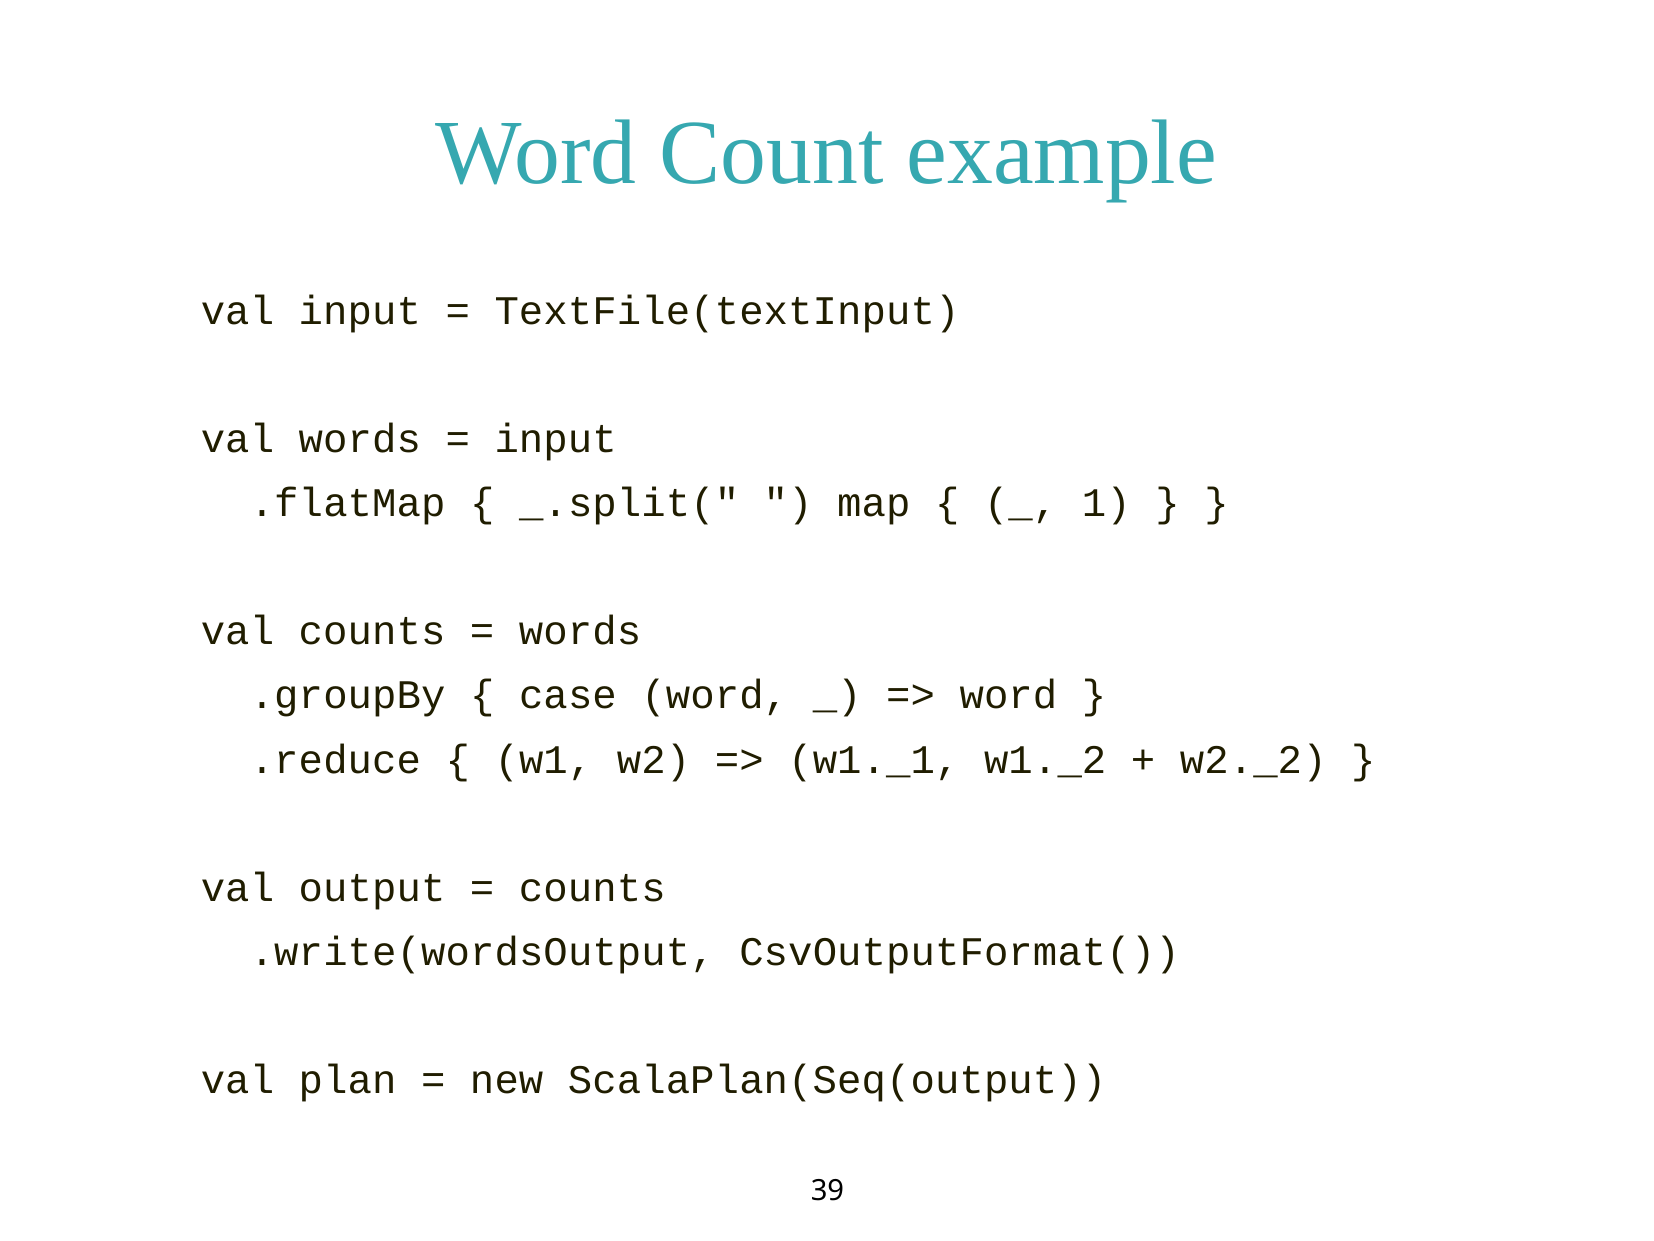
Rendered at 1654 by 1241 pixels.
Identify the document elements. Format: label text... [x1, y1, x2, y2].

title Word Count example [82, 49, 1571, 257]
list val input = TextFile(textInput) val words = input .flatMap { _.split(" ") map { (_, 1) } } val counts = words .groupBy { case (word, _) => word } .reduce { (w1, w2) => (w1._1, w1._2 + w2._2) } val output = counts .write(wordsOutput, CsvOutputFormat()) val plan = new ScalaPlan(Seq(output)) [200, 290, 1654, 1111]
